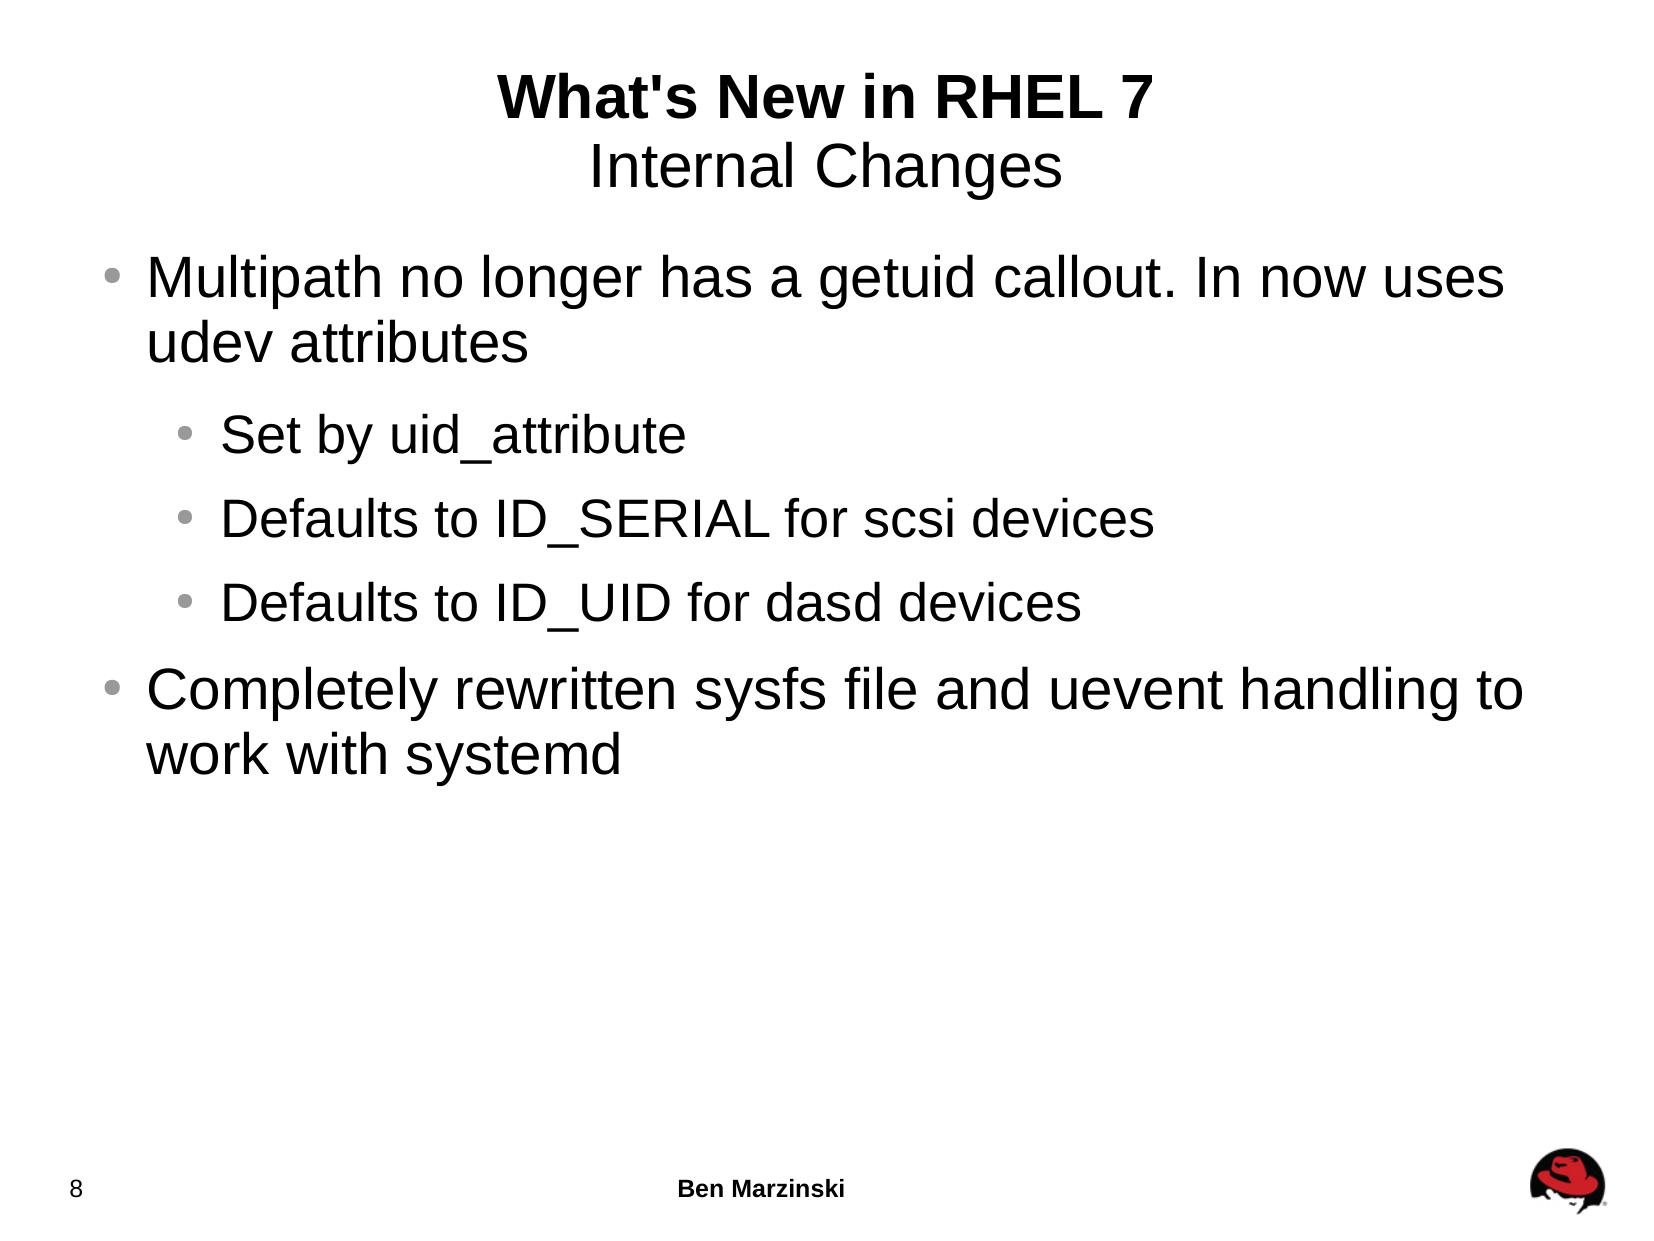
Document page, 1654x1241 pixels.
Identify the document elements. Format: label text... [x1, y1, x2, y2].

picture [1529, 1146, 1613, 1224]
title What's New in RHEL 7 Internal Changes [82, 37, 1571, 226]
list Multipath no longer has a getuid callout. In now uses udev attributes Set by uid_attribute Defaults to ID_SERIAL for scsi devices Defaults to ID_UID for dasd devices Completely rewritten sysfs file and uevent handling to work with systemd [86, 244, 1576, 1039]
